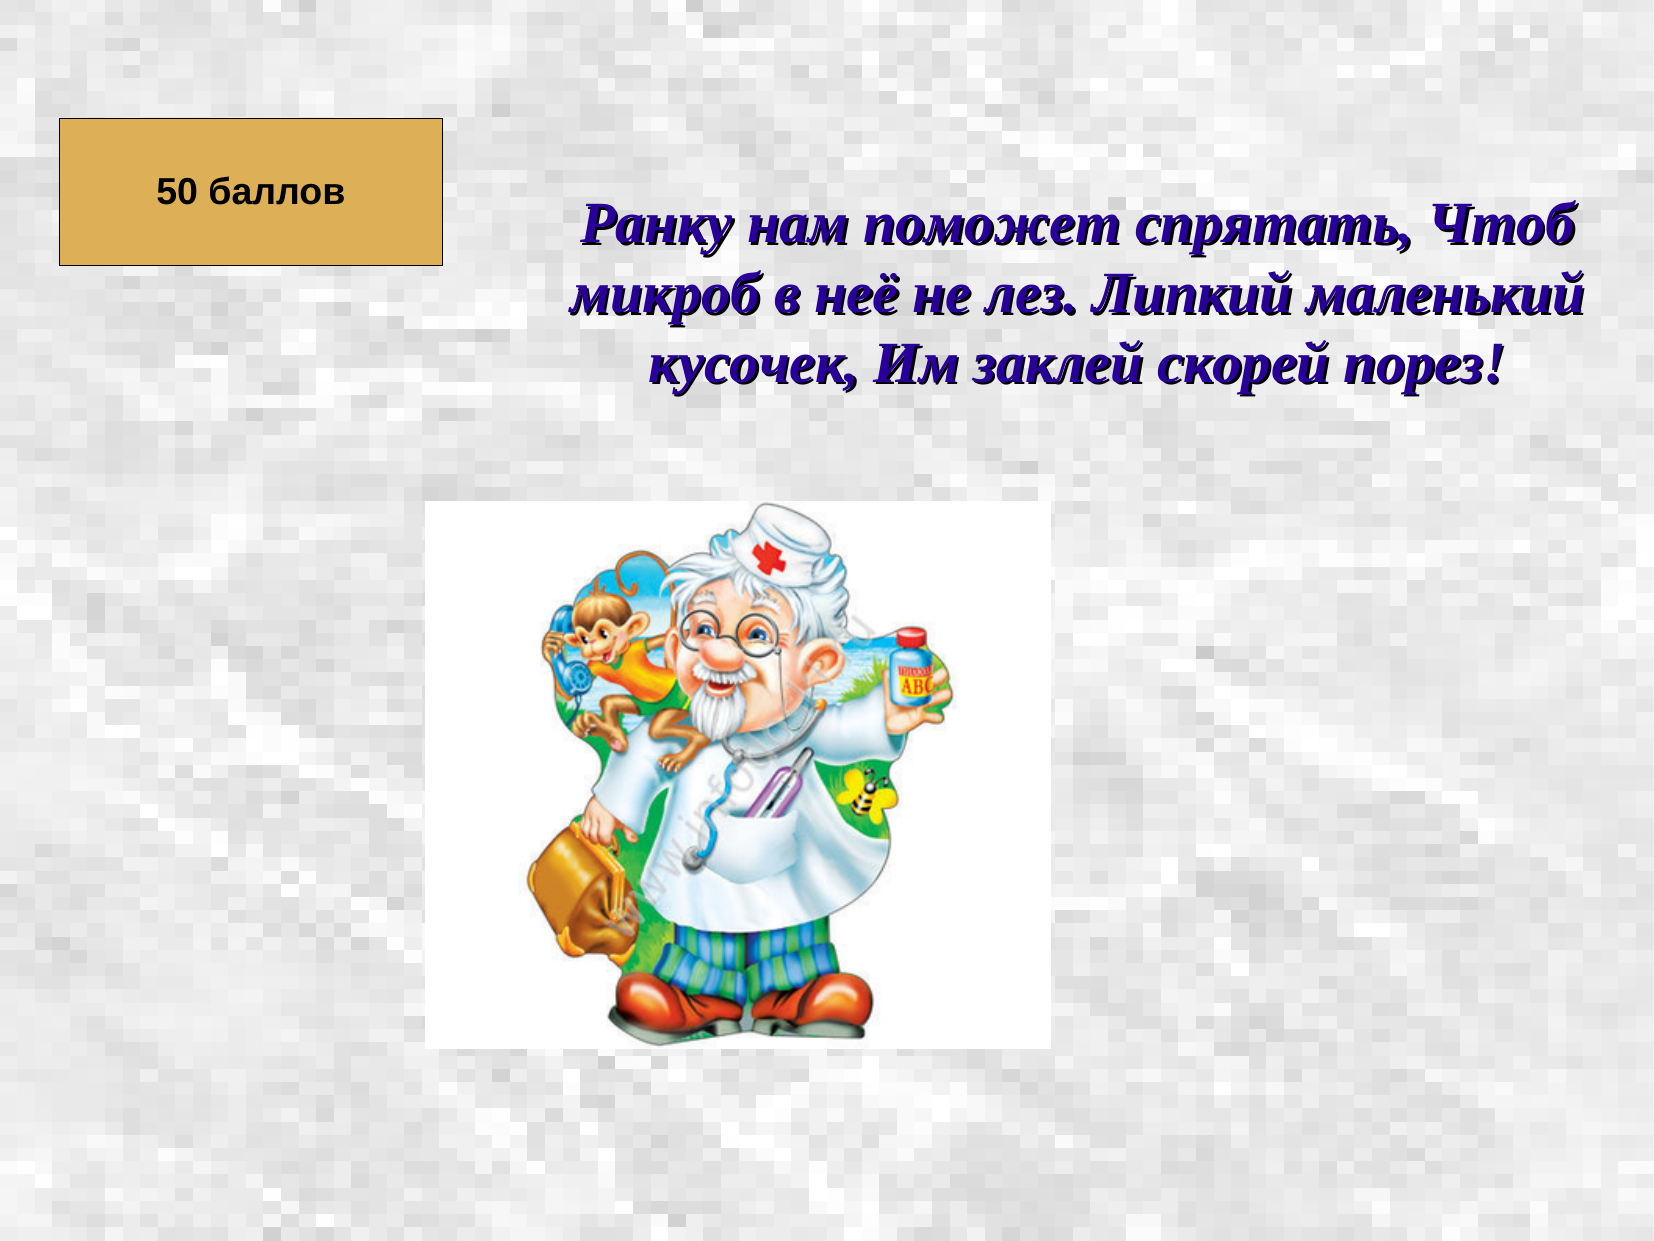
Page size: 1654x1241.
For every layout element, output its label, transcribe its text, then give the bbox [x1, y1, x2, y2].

picture [425, 501, 1051, 1049]
text_box 50 баллов [59, 118, 443, 266]
title Ранку нам поможет спрятать, Чтоб микроб в неё не лез. Липкий маленький кусочек, Им заклей скорей порез! [531, 183, 1625, 396]
